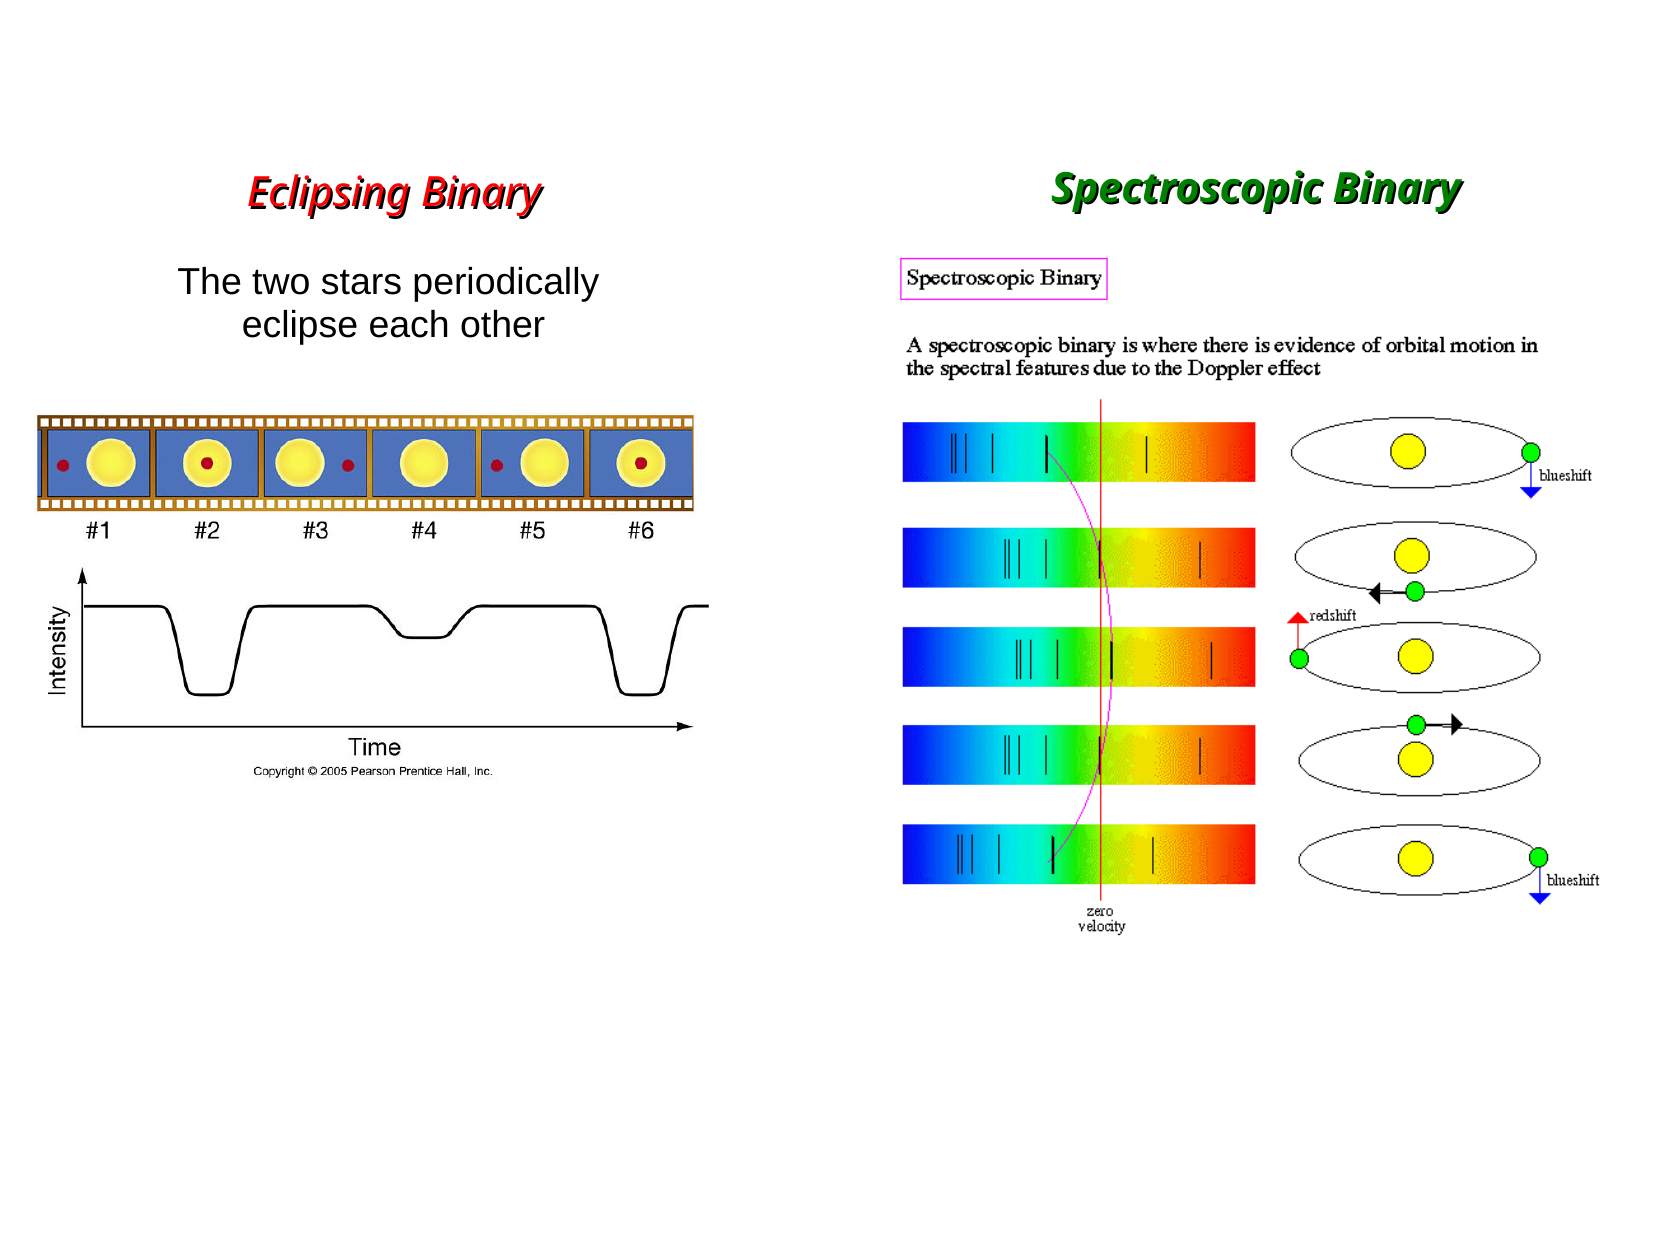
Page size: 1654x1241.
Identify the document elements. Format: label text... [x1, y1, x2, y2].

picture [34, 412, 711, 781]
picture [880, 239, 1631, 953]
text_box Spectroscopic Binary [899, 149, 1612, 239]
text_box Eclipsing Binary The two stars periodically eclipse each other [37, 154, 750, 354]
